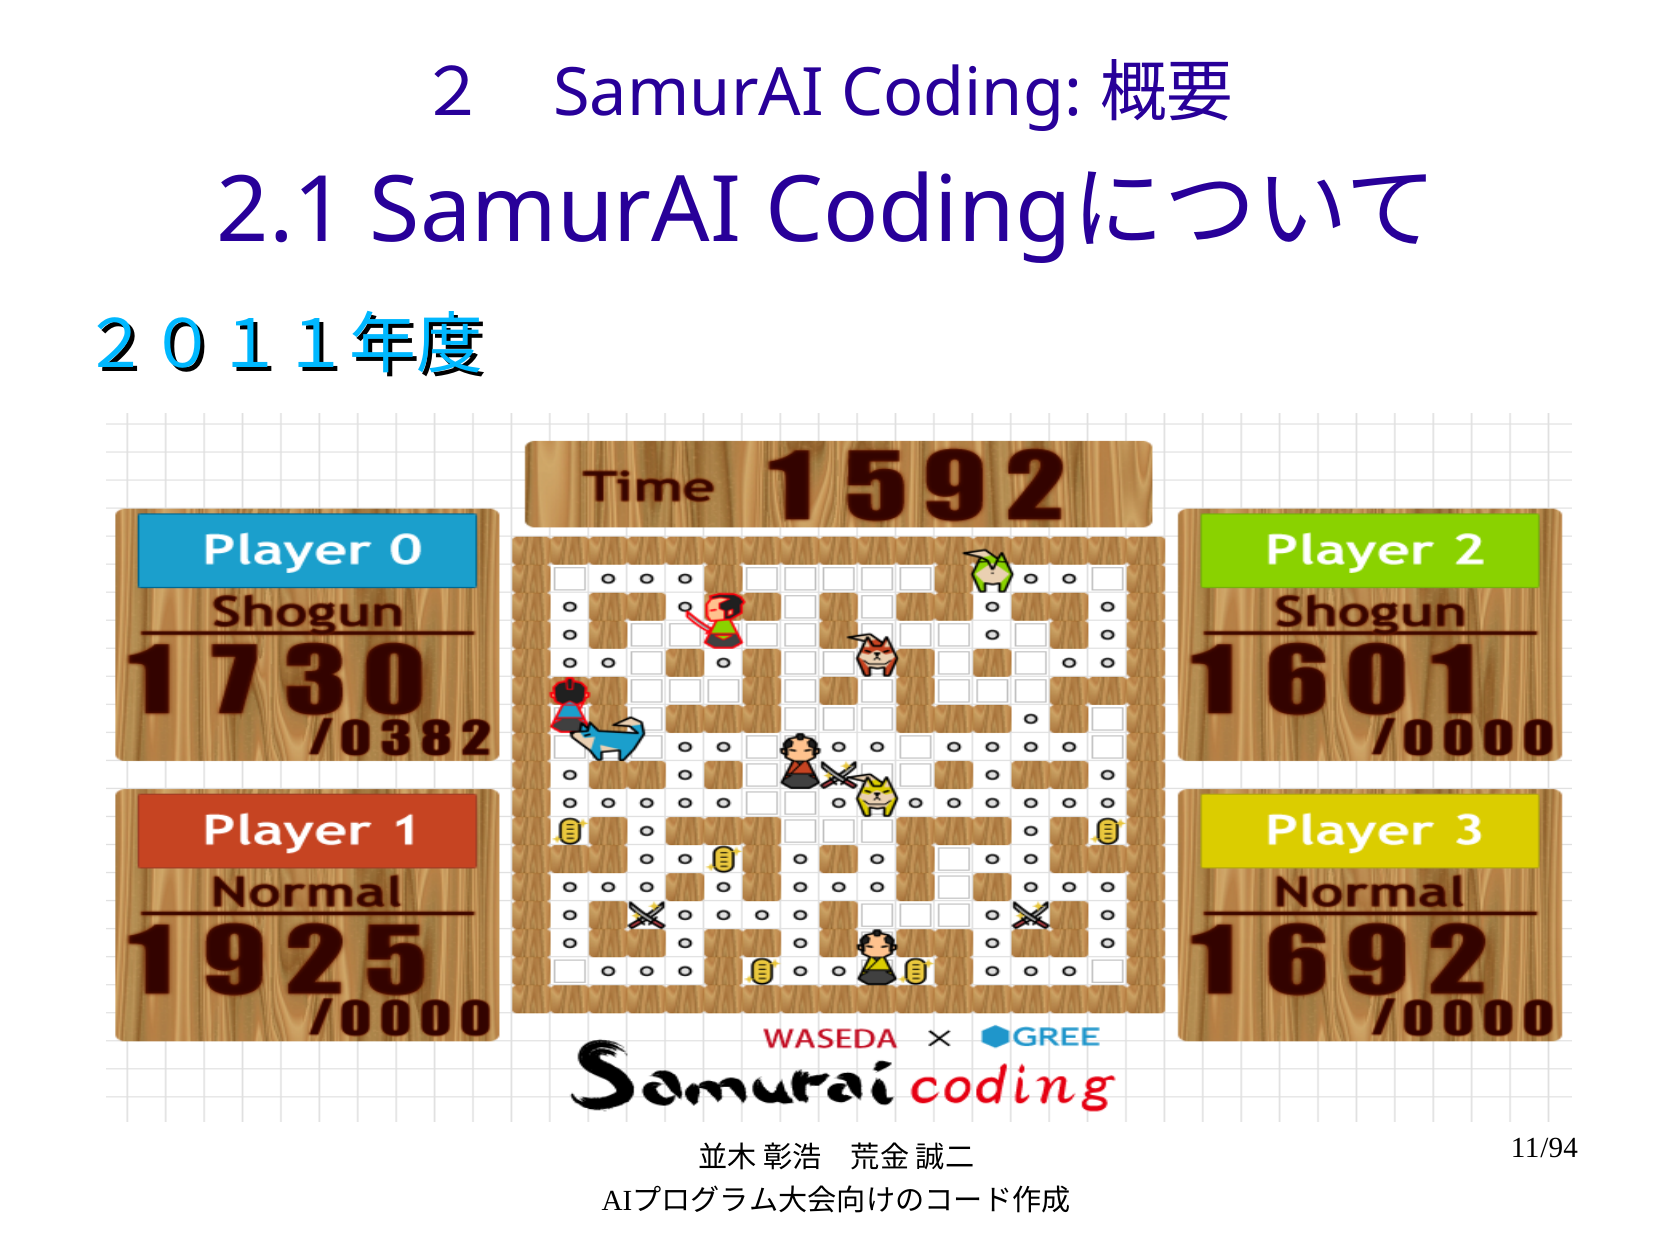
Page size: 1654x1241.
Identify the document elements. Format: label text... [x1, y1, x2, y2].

list ２０１１年度 [82, 290, 1538, 995]
picture [106, 413, 1572, 1123]
title ２ SamurAI Coding: 概要 2.1 SamurAI Codingについて [82, 49, 1571, 257]
